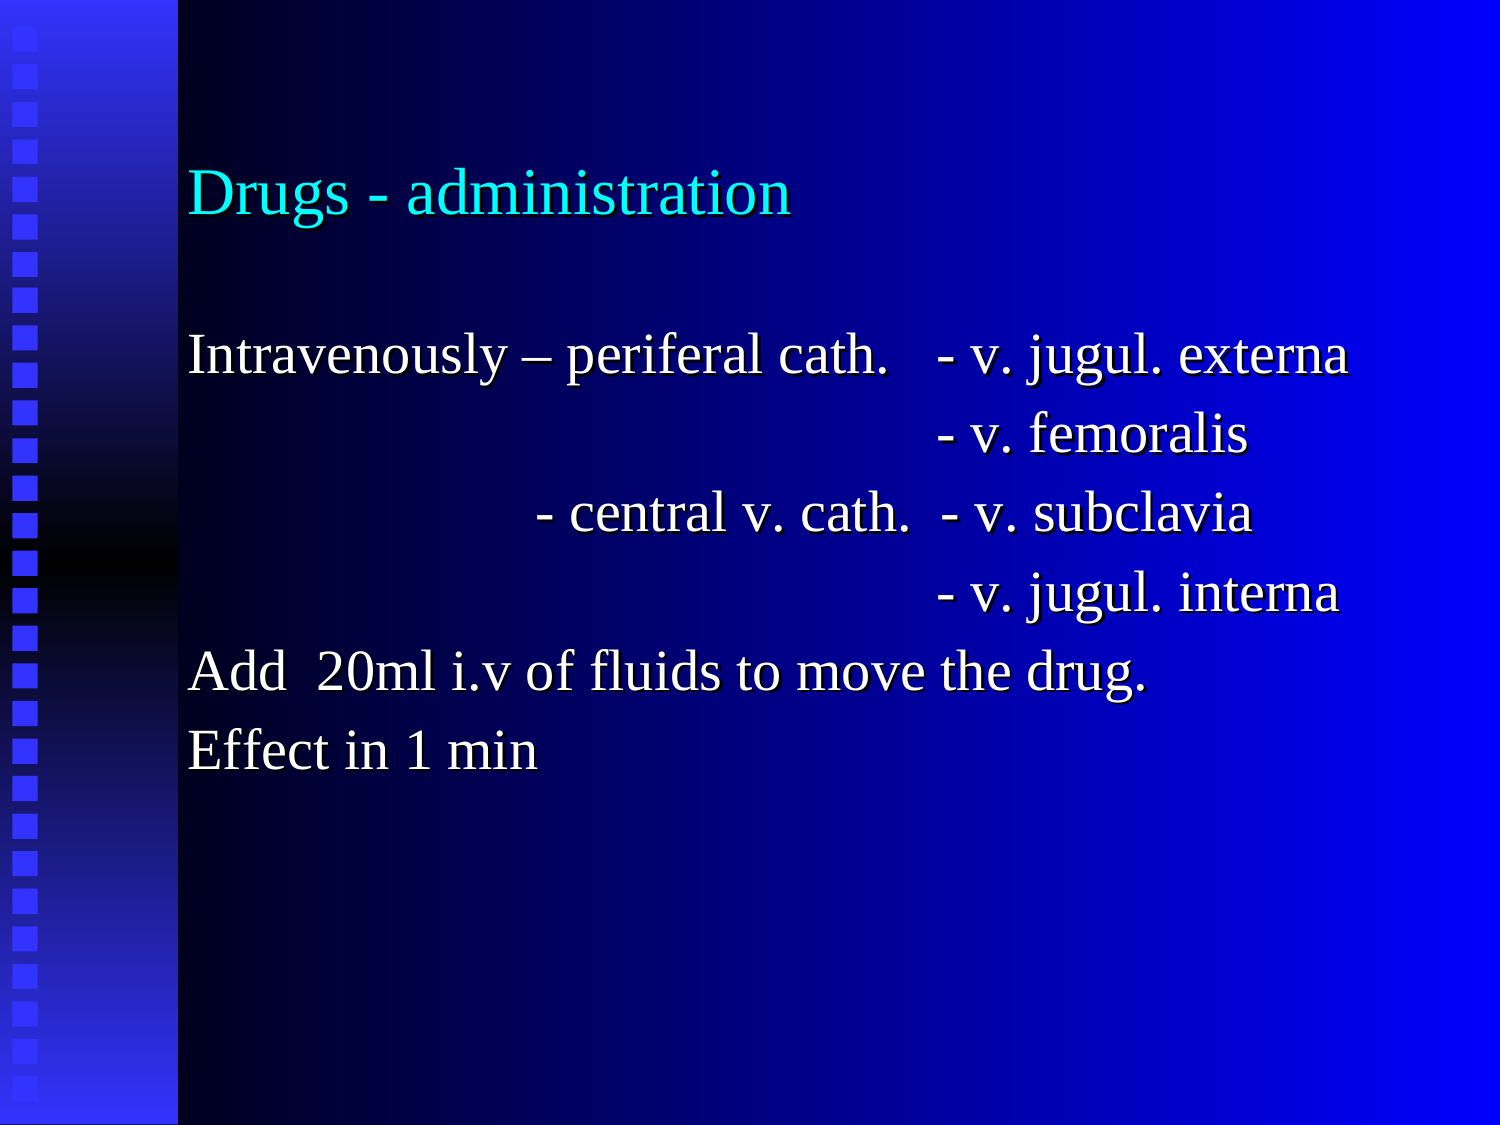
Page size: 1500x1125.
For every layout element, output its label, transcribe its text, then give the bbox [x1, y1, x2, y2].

list Intravenously – periferal cath. - v. jugul. externa - v. femoralis - central v. cath. - v. subclavia - v. jugul. interna Add 20ml i.v of fluids to move the drug. Effect in 1 min [187, 324, 1463, 1001]
title Drugs - administration [187, 99, 1463, 288]
